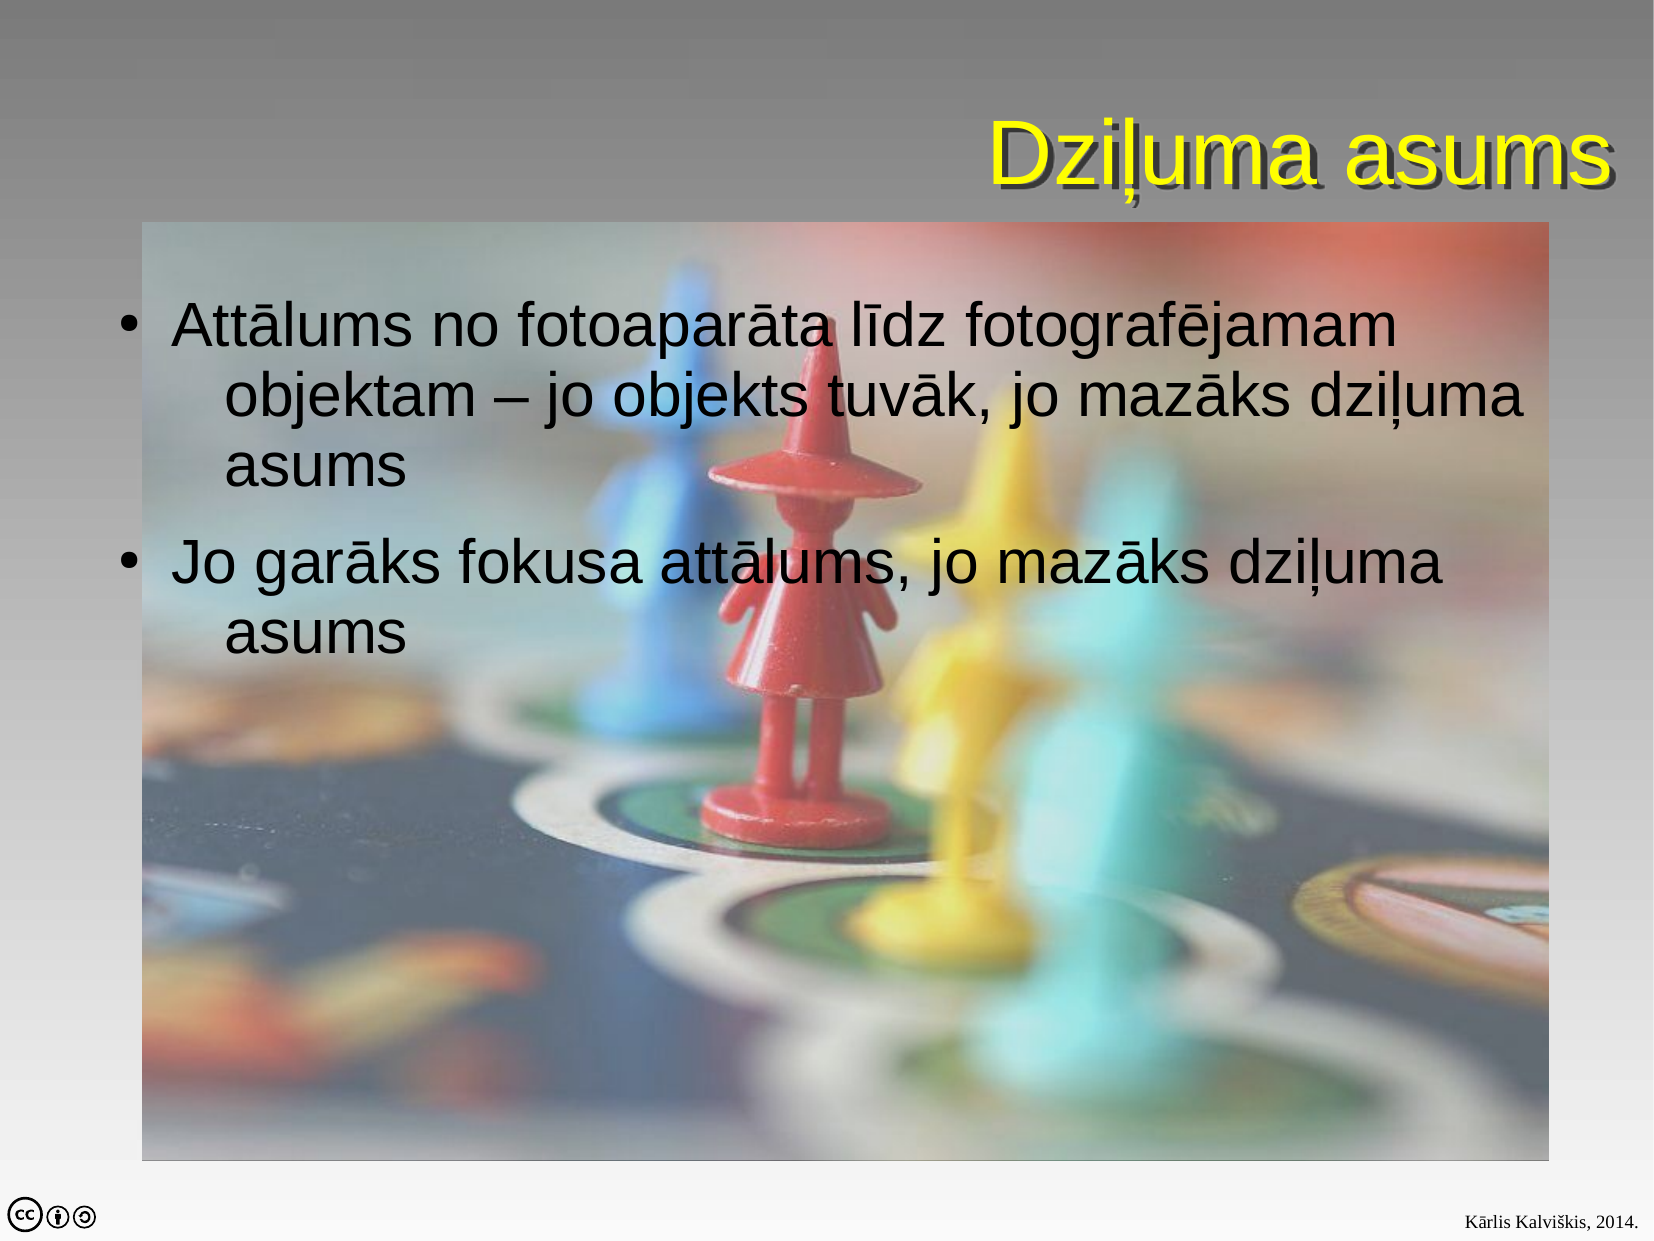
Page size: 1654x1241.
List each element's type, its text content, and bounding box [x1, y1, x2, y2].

title Dziļuma asums [42, 49, 1615, 257]
list Attālums no fotoaparāta līdz fotografējamam objektam – jo objekts tuvāk, jo mazāks dziļuma asums Jo garāks fokusa attālums, jo mazāks dziļuma asums [82, 290, 1571, 1094]
picture [0, 0, 1654, 1241]
